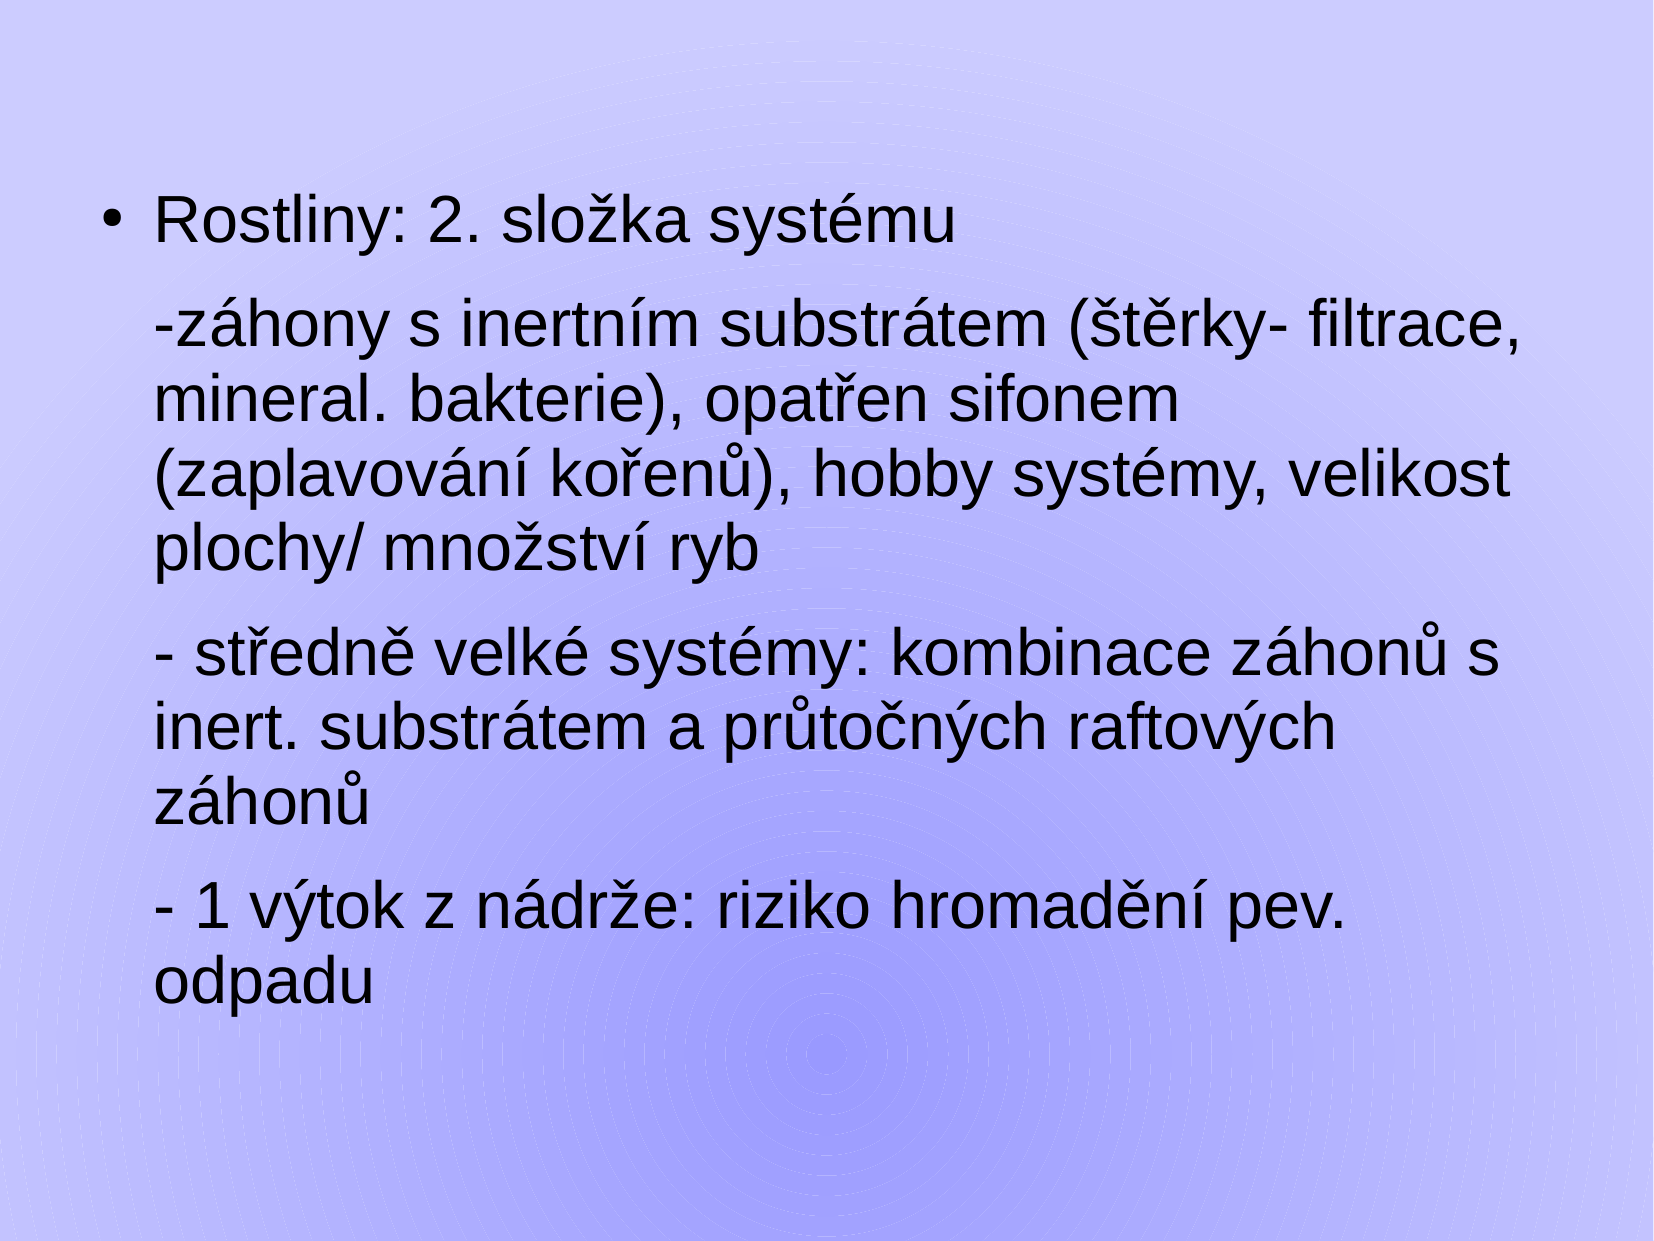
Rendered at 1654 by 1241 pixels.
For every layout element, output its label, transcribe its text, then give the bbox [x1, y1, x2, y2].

list Rostliny: 2. složka systému -záhony s inertním substrátem (štěrky- filtrace, mineral. bakterie), opatřen sifonem (zaplavování kořenů), hobby systémy, velikost plochy/ množství ryb - středně velké systémy: kombinace záhonů s inert. substrátem a průtočných raftových záhonů - 1 výtok z nádrže: riziko hromadění pev. odpadu [82, 181, 1571, 1123]
